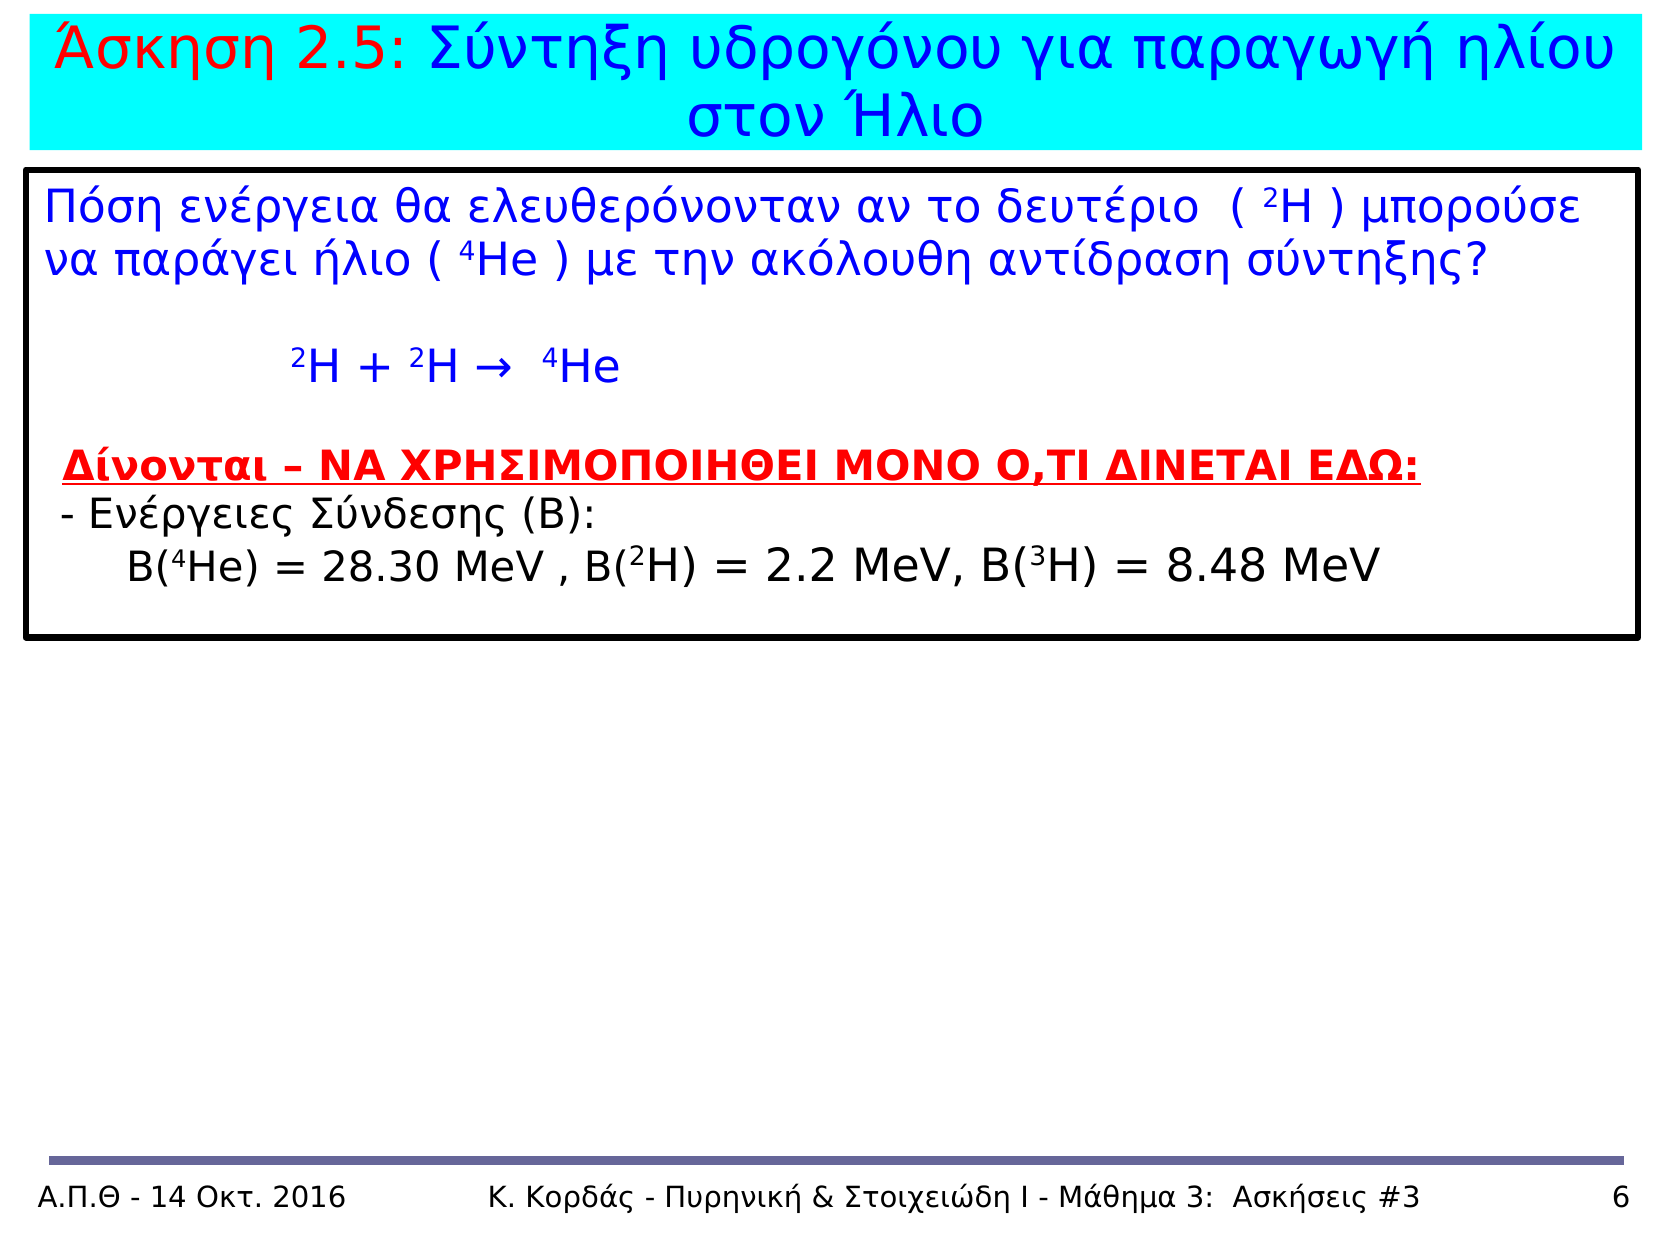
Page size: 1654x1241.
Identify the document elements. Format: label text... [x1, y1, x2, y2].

list [37, 173, 1651, 1136]
title Άσκηση 2.5: Σύντηξη υδρογόνου για παραγωγή ηλίου στον Ήλιο [29, 13, 1643, 151]
text_box Πόση ενέργεια θα ελευθερόνονταν αν το δευτέριο ( 2Η ) μπορούσε να παράγει ήλιο ( 4He ) με την ακόλουθη αντίδραση σύντηξης? 2Η + 2Η → 4He Δίνονται – ΝΑ ΧΡΗΣΙΜΟΠΟΙΗΘΕΙ ΜΟΝΟ Ο,ΤΙ ΔΙΝΕΤΑΙ ΕΔΩ: - Ενέργειες Σύνδεσης (B): B(4He) = 28.30 MeV , Β(2Η) = 2.2 MeV, Β(3Η) = 8.48 MeV [25, 169, 1639, 638]
